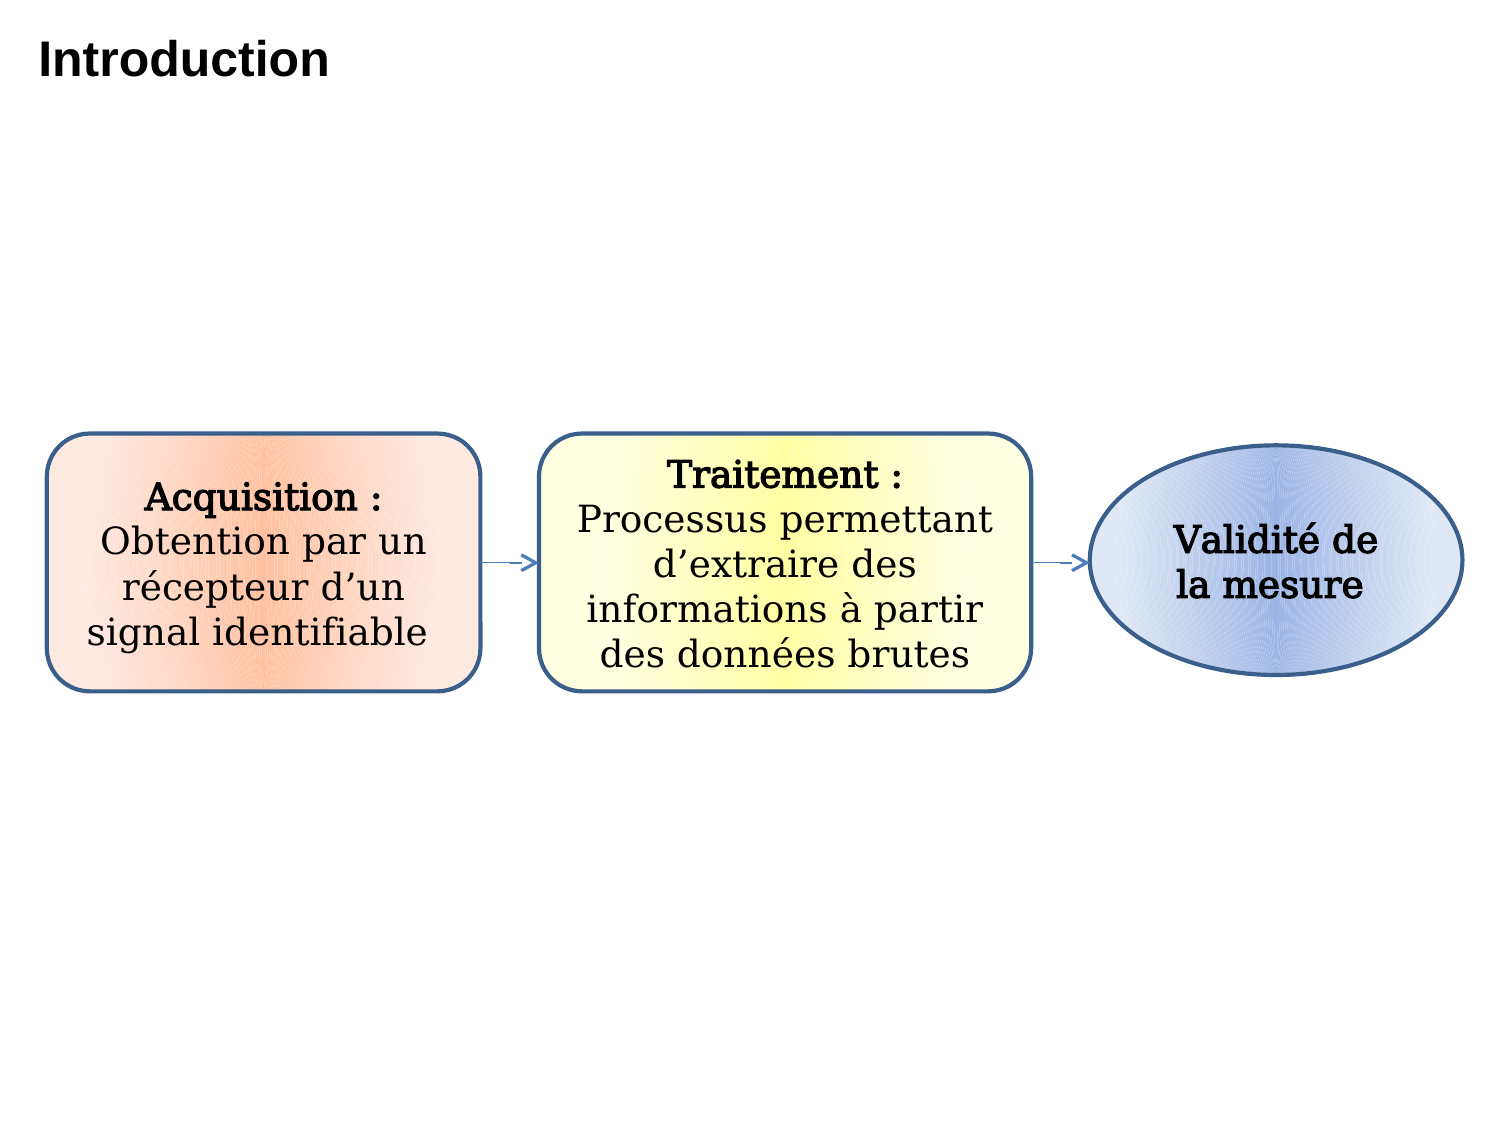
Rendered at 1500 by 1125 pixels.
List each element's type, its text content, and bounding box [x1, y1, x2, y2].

text_box Introduction [23, 23, 804, 96]
text_box Traitement : Processus permettant d’extraire des informations à partir des données brutes [538, 433, 1032, 692]
text_box Validité de la mesure [1089, 445, 1463, 676]
text_box Acquisition : Obtention par un récepteur d’un signal identifiable [46, 433, 481, 692]
